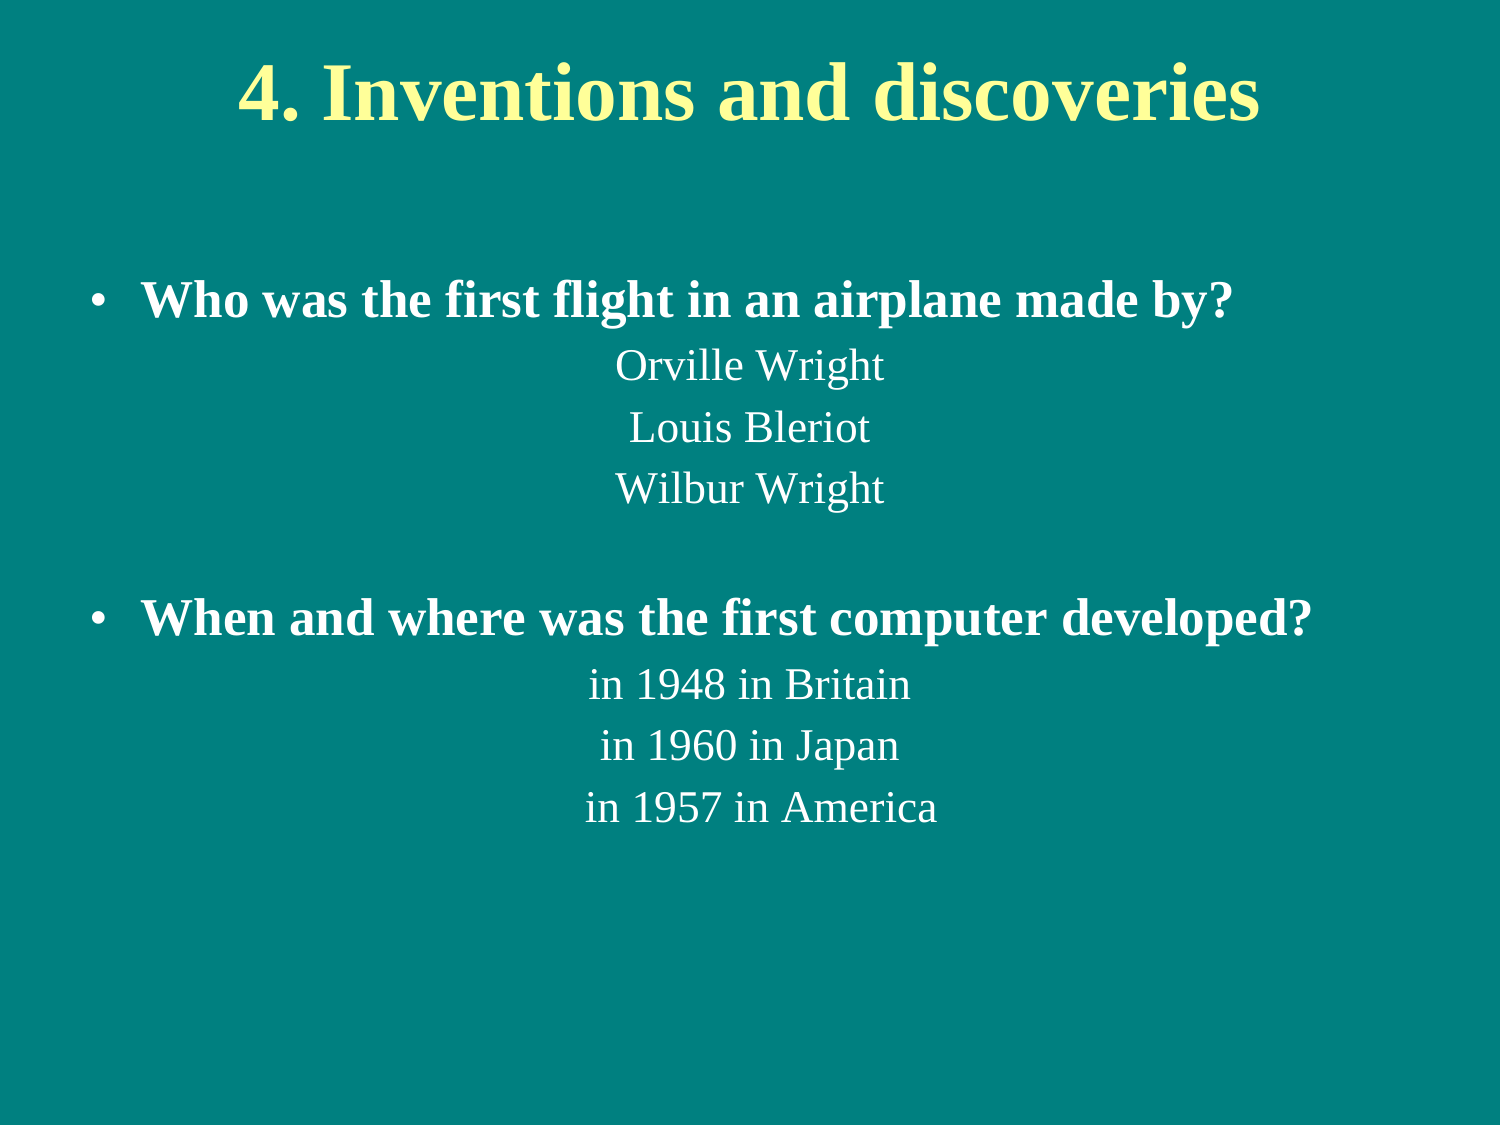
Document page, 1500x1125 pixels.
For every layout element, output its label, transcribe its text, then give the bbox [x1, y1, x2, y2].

list Who was the first flight in an airplane made by? Orville Wright Louis Bleriot Wilbur Wright When and where was the first computer developed? in 1948 in Britain in 1960 in Japan in 1957 in America [75, 262, 1426, 1005]
title 4. Inventions and discoveries [75, 31, 1426, 247]
